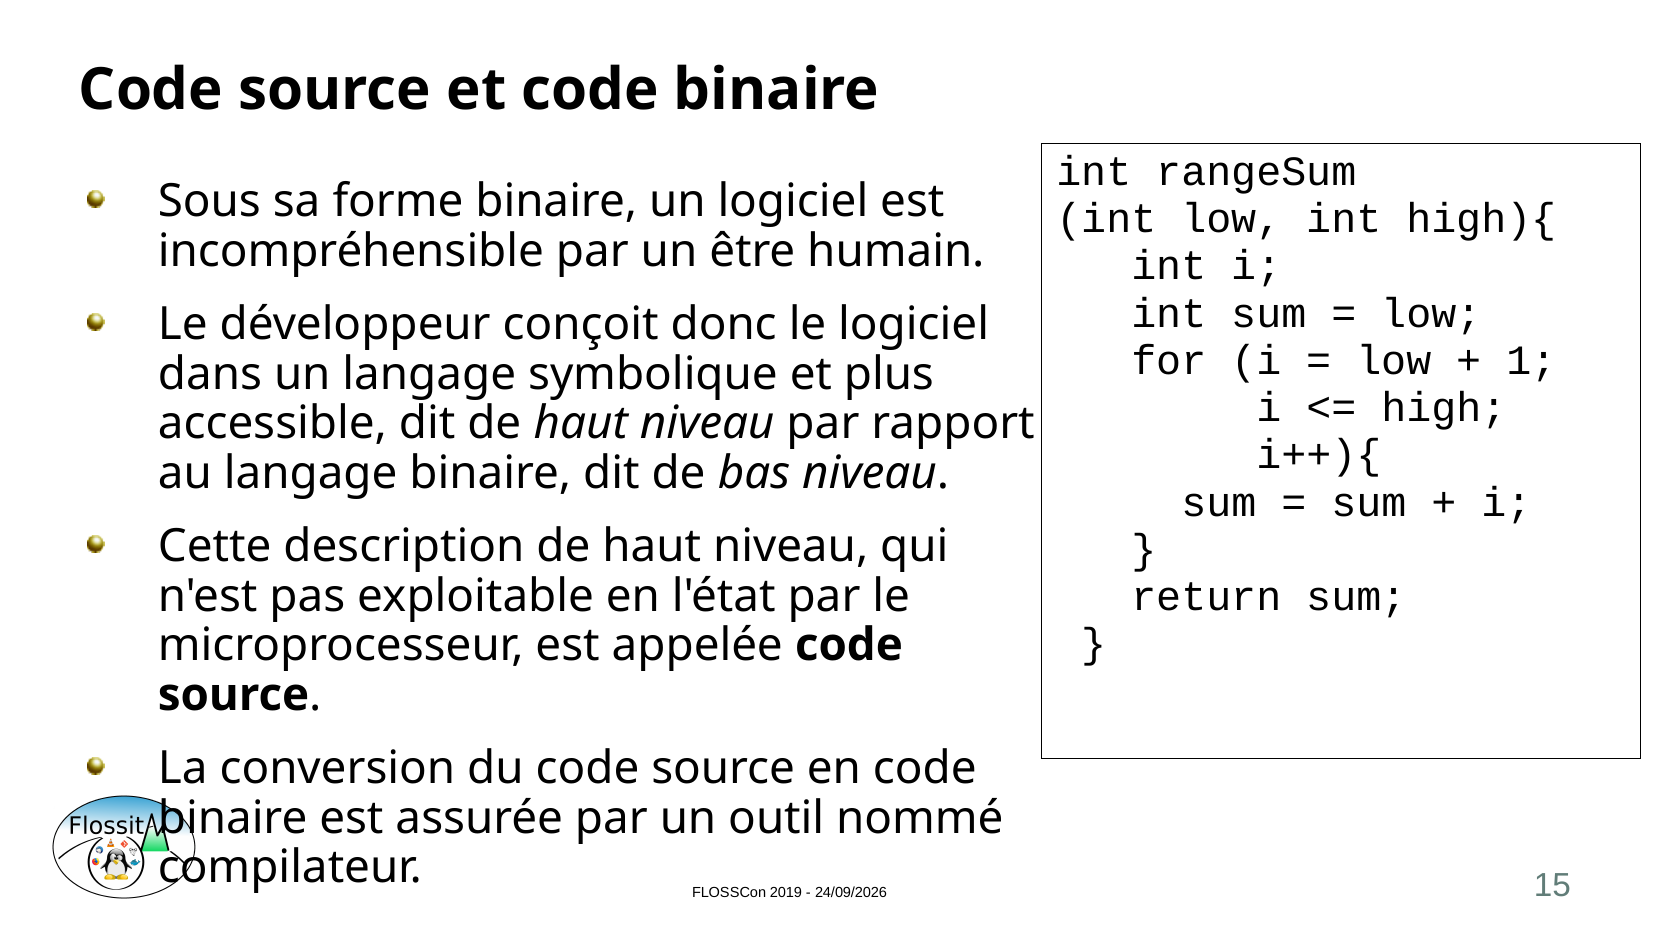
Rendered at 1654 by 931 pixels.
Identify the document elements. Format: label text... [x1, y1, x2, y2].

picture [186, 860, 196, 879]
text_box int rangeSum (int low, int high){ int i; int sum = low; for (i = low + 1; i <= high; i++){ sum = sum + i; } return sum; } [1041, 143, 1641, 759]
picture [52, 795, 196, 899]
title Code source et code binaire [63, 43, 1311, 138]
list Sous sa forme binaire, un logiciel est incompréhensible par un être humain. Le développeur conçoit donc le logiciel dans un langage symbolique et plus accessible, dit de haut niveau par rapport au langage binaire, dit de bas niveau. Cette description de haut niveau, qui n'est pas exploitable en l'état par le microprocesseur, est appelée code source. La conversion du code source en code binaire est assurée par un outil nommé compilateur. [75, 177, 1042, 795]
